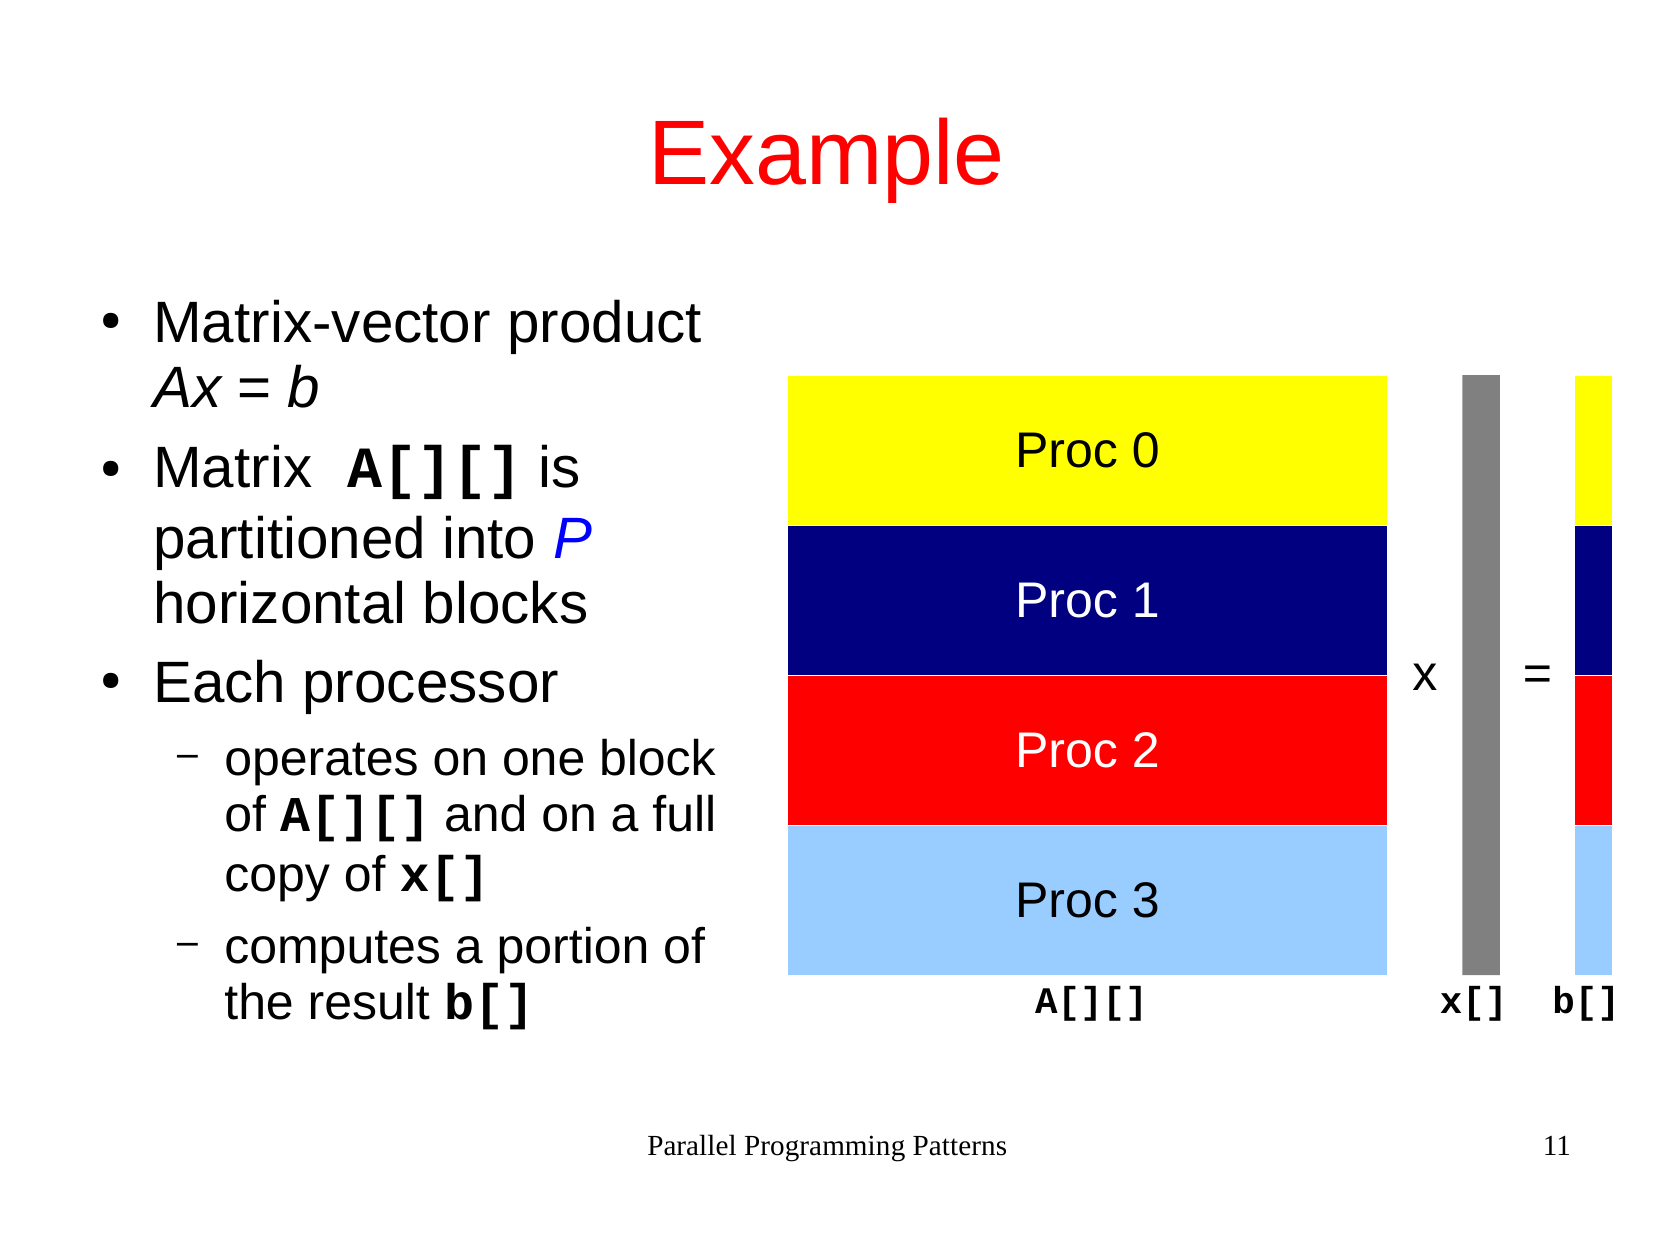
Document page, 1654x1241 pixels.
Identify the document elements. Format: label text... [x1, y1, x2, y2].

text_box = [1500, 637, 1576, 709]
text_box Proc 1 [787, 525, 1388, 675]
text_box b[] [1537, 975, 1635, 1033]
text_box x [1387, 637, 1463, 709]
text_box [1462, 375, 1500, 975]
text_box Proc 2 [787, 675, 1388, 825]
text_box [1574, 375, 1613, 975]
text_box A[][] [1020, 975, 1163, 1033]
text_box Proc 0 [787, 375, 1388, 525]
text_box x[] [1425, 975, 1523, 1033]
list Matrix-vector product Ax = b Matrix A[][] is partitioned into P horizontal blocks Each processor operates on one block of A[][] and on a full copy of x[] computes a portion of the result b[] [82, 290, 751, 1109]
text_box Proc 3 [787, 825, 1388, 976]
title Example [82, 49, 1571, 257]
